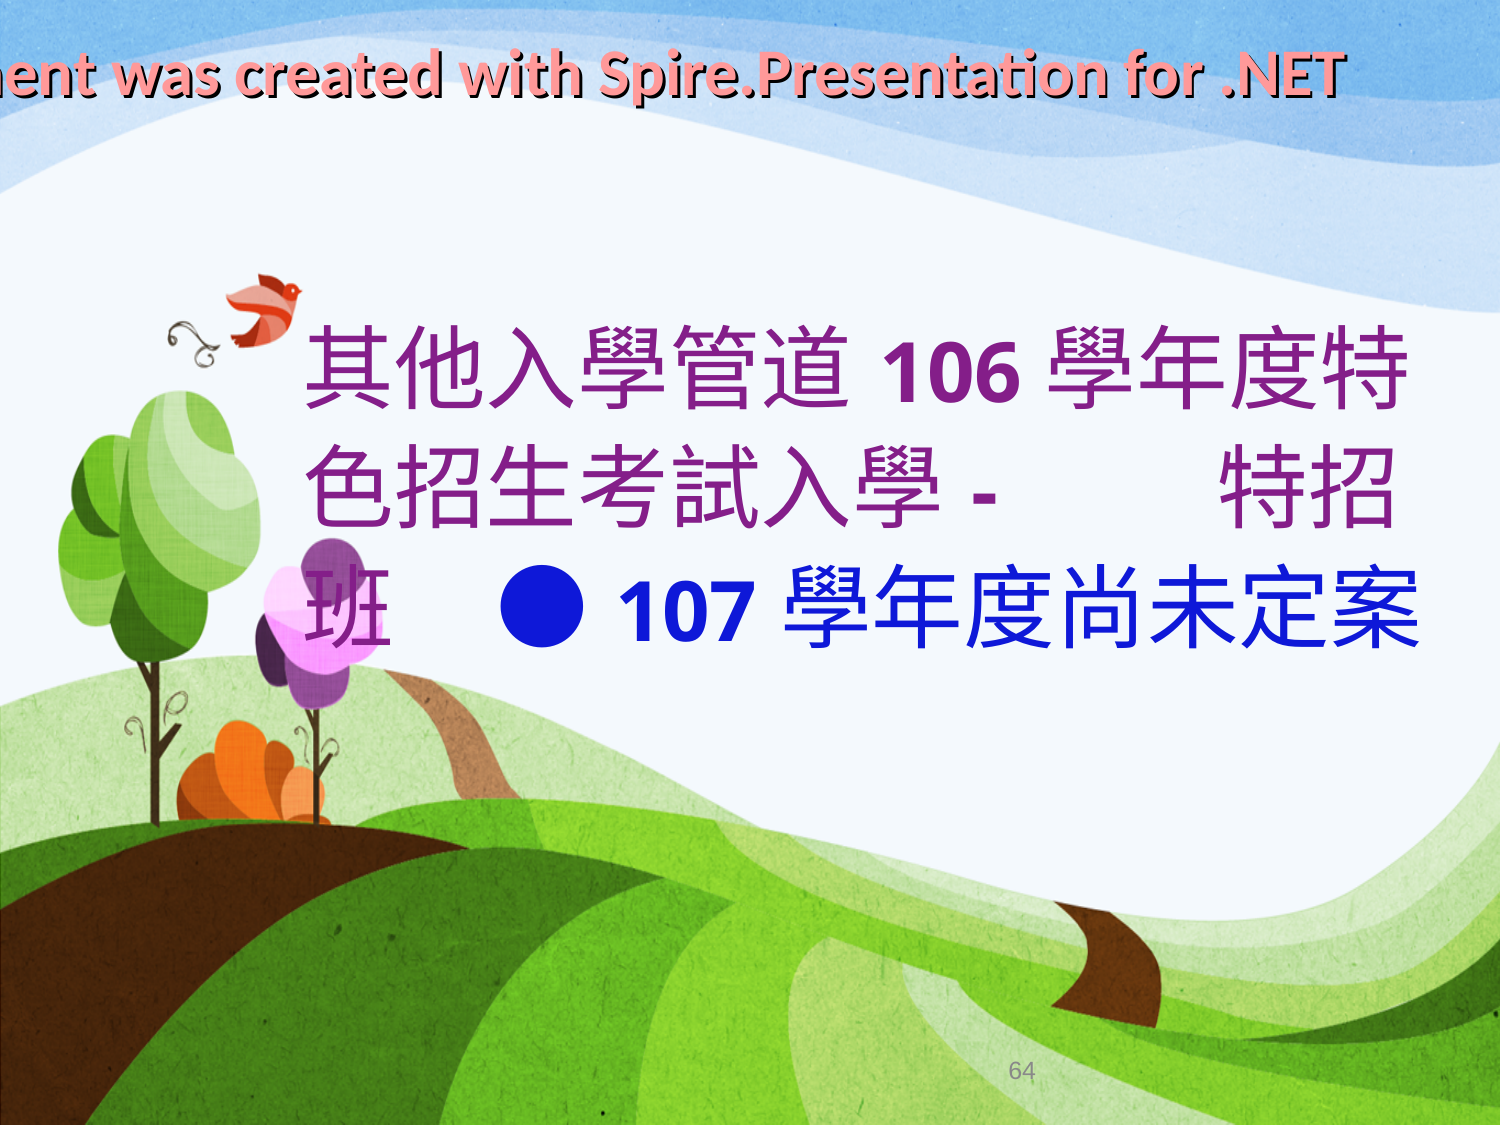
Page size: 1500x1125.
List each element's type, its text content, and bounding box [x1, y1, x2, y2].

title 其他入學管道106學年度特色招生考試入學- 特招班 ●107學年度尚未定案 [287, 337, 1498, 673]
picture [0, 0, 1500, 1125]
text_box 64 [993, 1041, 1257, 1100]
